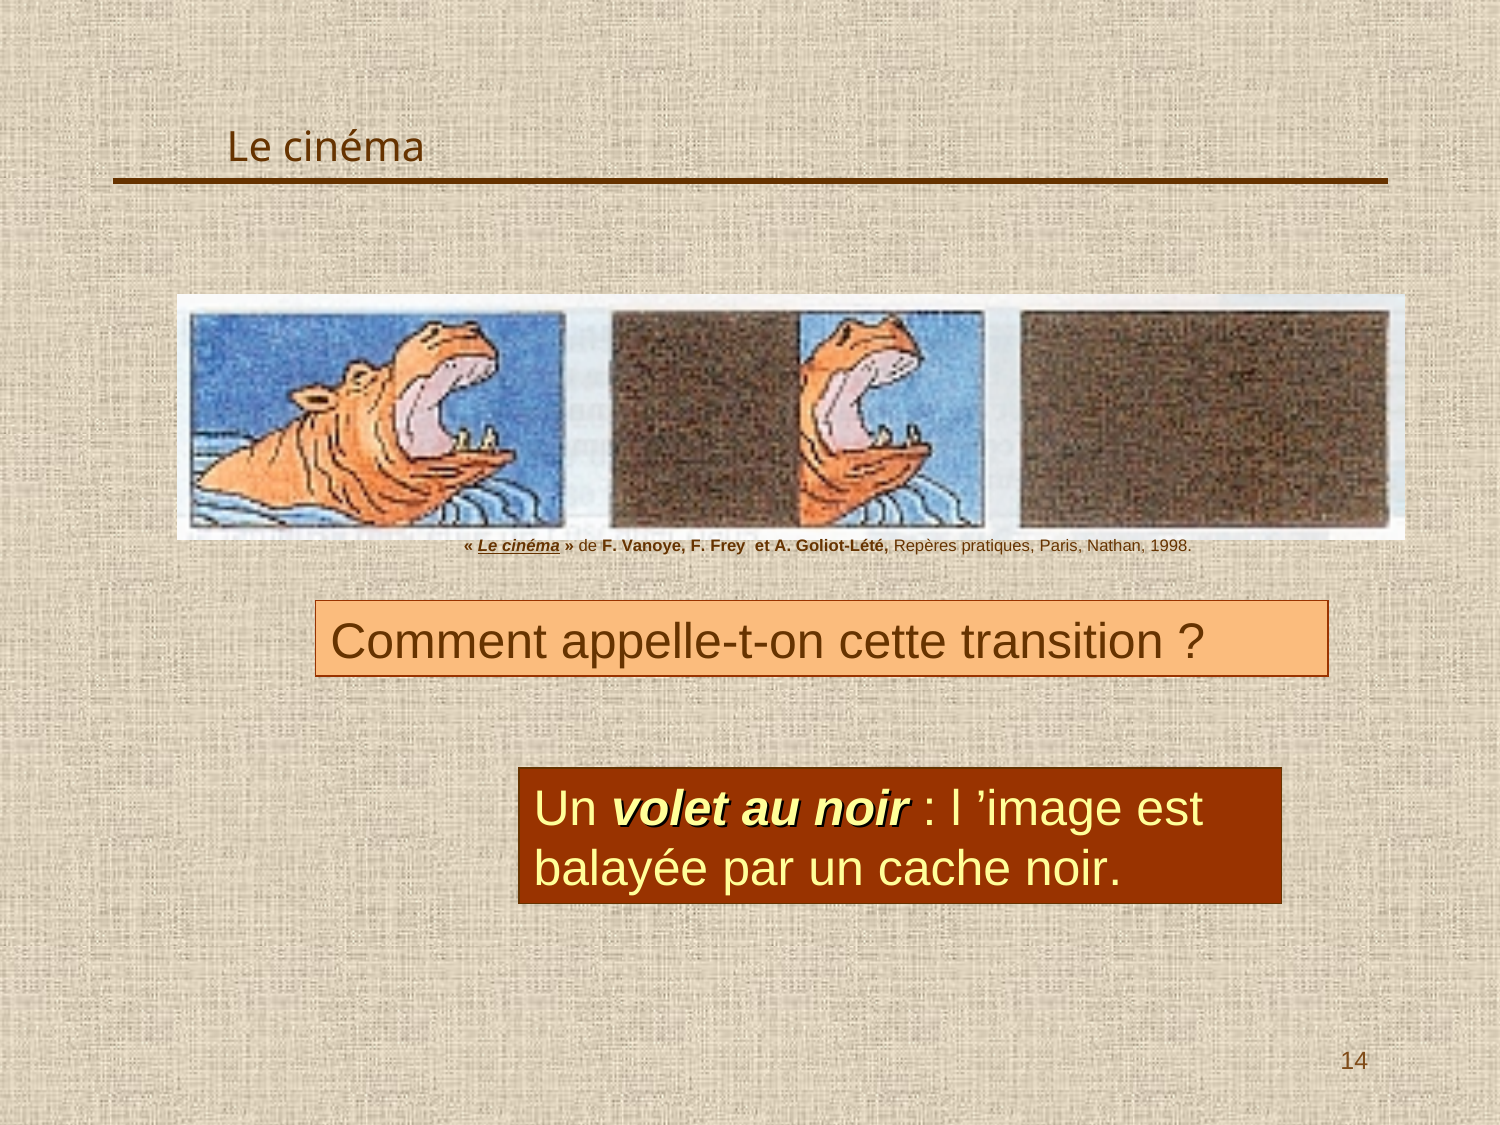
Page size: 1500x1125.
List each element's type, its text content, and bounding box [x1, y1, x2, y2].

text_box Un volet au noir : l ’image est balayée par un cache noir. [518, 767, 1282, 904]
text_box Le cinéma [211, 112, 441, 178]
picture [0, 0, 1500, 1125]
text_box « Le cinéma » de F. Vanoye, F. Frey et A. Goliot-Lété, Repères pratiques, Paris, Nathan, 1998. [439, 527, 1218, 563]
text_box Comment appelle-t-on cette transition ? [315, 600, 1329, 676]
